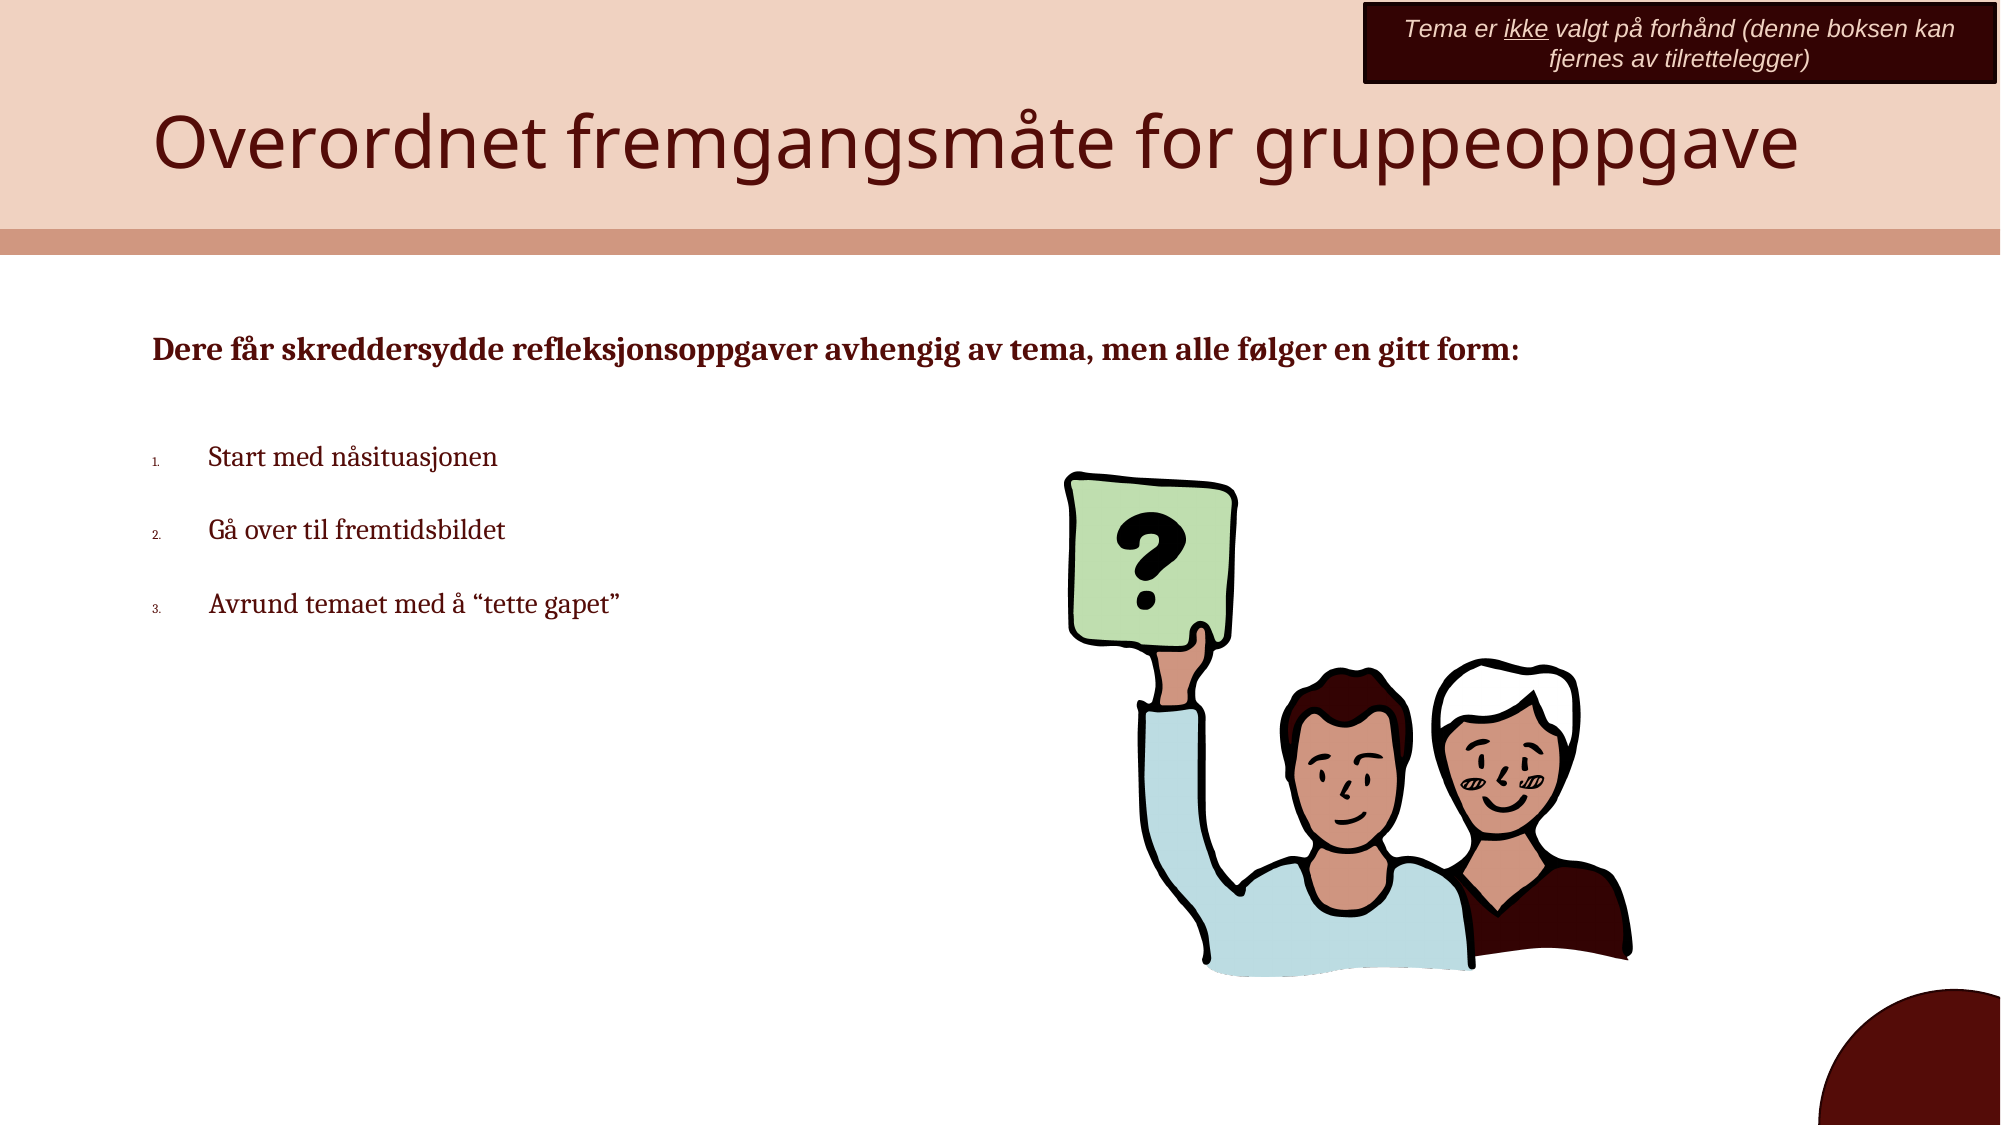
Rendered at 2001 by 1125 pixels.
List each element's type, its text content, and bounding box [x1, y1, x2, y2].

text_box 9 [1785, 1042, 1970, 1103]
picture [1064, 471, 1633, 977]
list Dere får skreddersydde refleksjonsoppgaver avhengig av tema, men alle følger en gitt form: Start med nåsituasjonen Gå over til fremtidsbildet Avrund temaet med å “tette gapet” [137, 299, 1863, 1014]
text_box Tema er ikke valgt på forhånd (denne boksen kan fjernes av tilrettelegger) [1365, 4, 1995, 82]
title Overordnet fremgangsmåte for gruppeoppgave [137, 59, 1863, 230]
